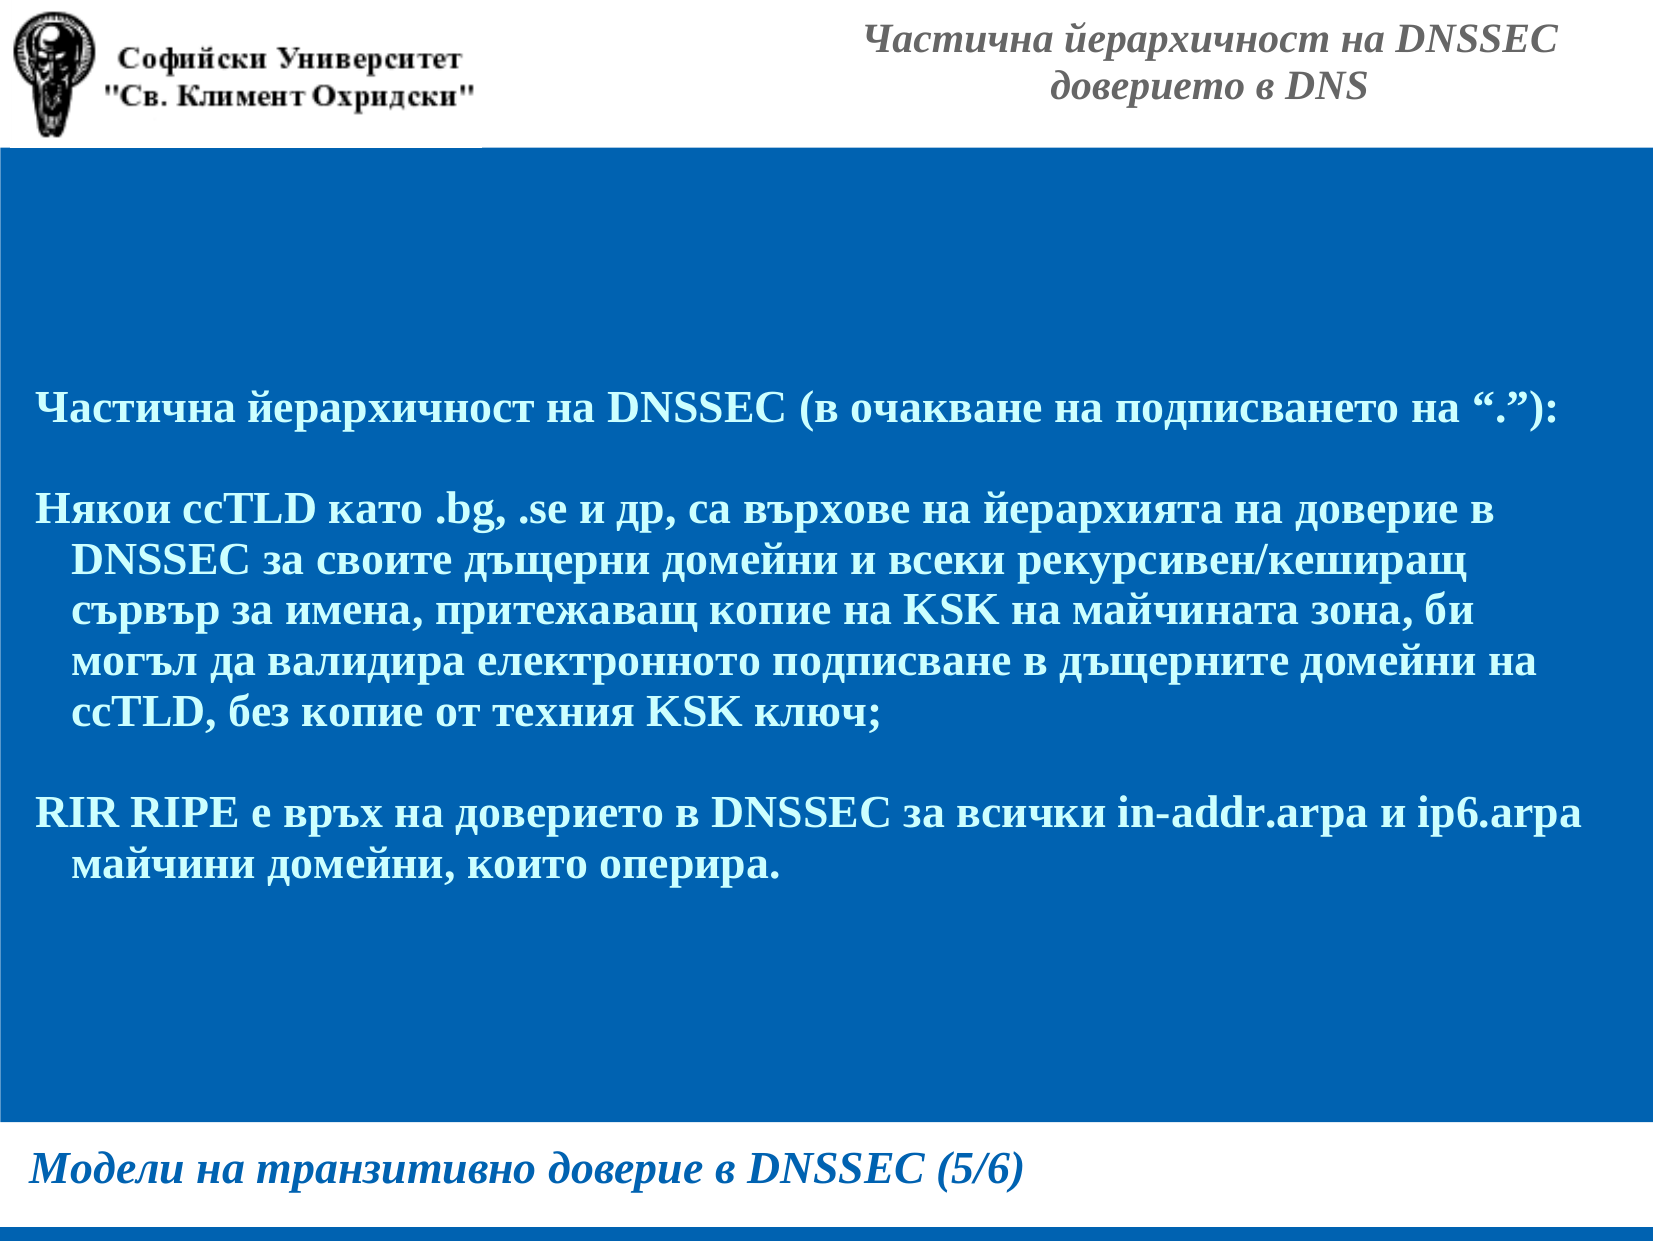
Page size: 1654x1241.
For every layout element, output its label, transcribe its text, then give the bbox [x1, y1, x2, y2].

text_box Модели на транзитивно доверие в DNSSEC (5/6) [29, 1143, 1039, 1211]
picture [10, 0, 482, 148]
text_box Частична йерархичност на DNSSEC (в очакване на подписването на “.”): Някои ccTLD като .bg, .se и др, са върхове на йерархията на доверие в DNSSEC за своите дъщерни домейни и всеки рекурсивен/кеширащ сървър за имена, притежаващ копие на KSK на майчината зона, би могъл да валидира електронното подписване в дъщерните домейни на ccTLD, без копие от техния KSK ключ; RIR RIPE е връх на доверието в DNSSEC за всички in-addr.arpa и ip6.arpa майчини домейни, които оперира. [0, 147, 1653, 1123]
title Частична йерархичност на DNSSEC доверието в DNS [768, 0, 1652, 124]
